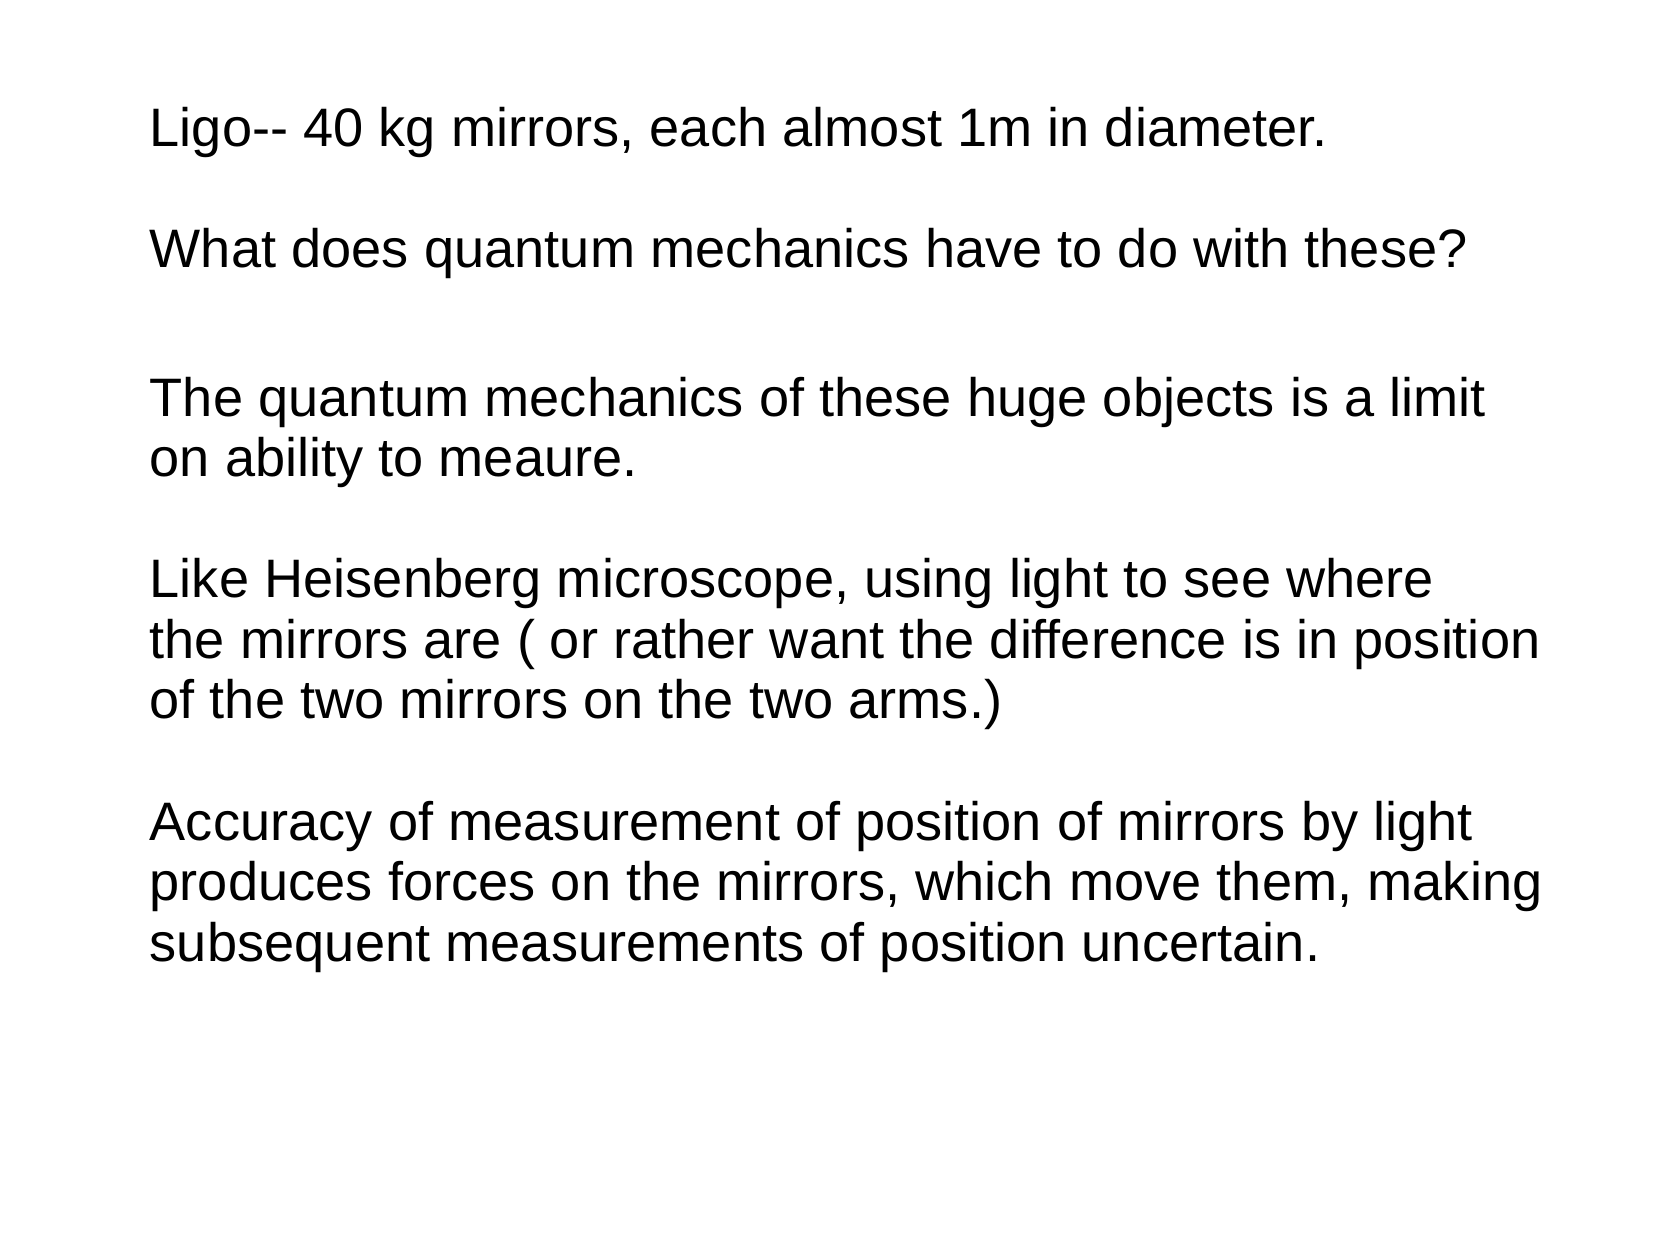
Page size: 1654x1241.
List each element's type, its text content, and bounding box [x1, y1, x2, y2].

text_box The quantum mechanics of these huge objects is a limit on ability to meaure. Like Heisenberg microscope, using light to see where the mirrors are ( or rather want the difference is in position of the two mirrors on the two arms.) Accuracy of measurement of position of mirrors by light produces forces on the mirrors, which move them, making subsequent measurements of position uncertain. [135, 360, 1560, 981]
text_box Ligo-- 40 kg mirrors, each almost 1m in diameter. What does quantum mechanics have to do with these? [135, 90, 1485, 287]
